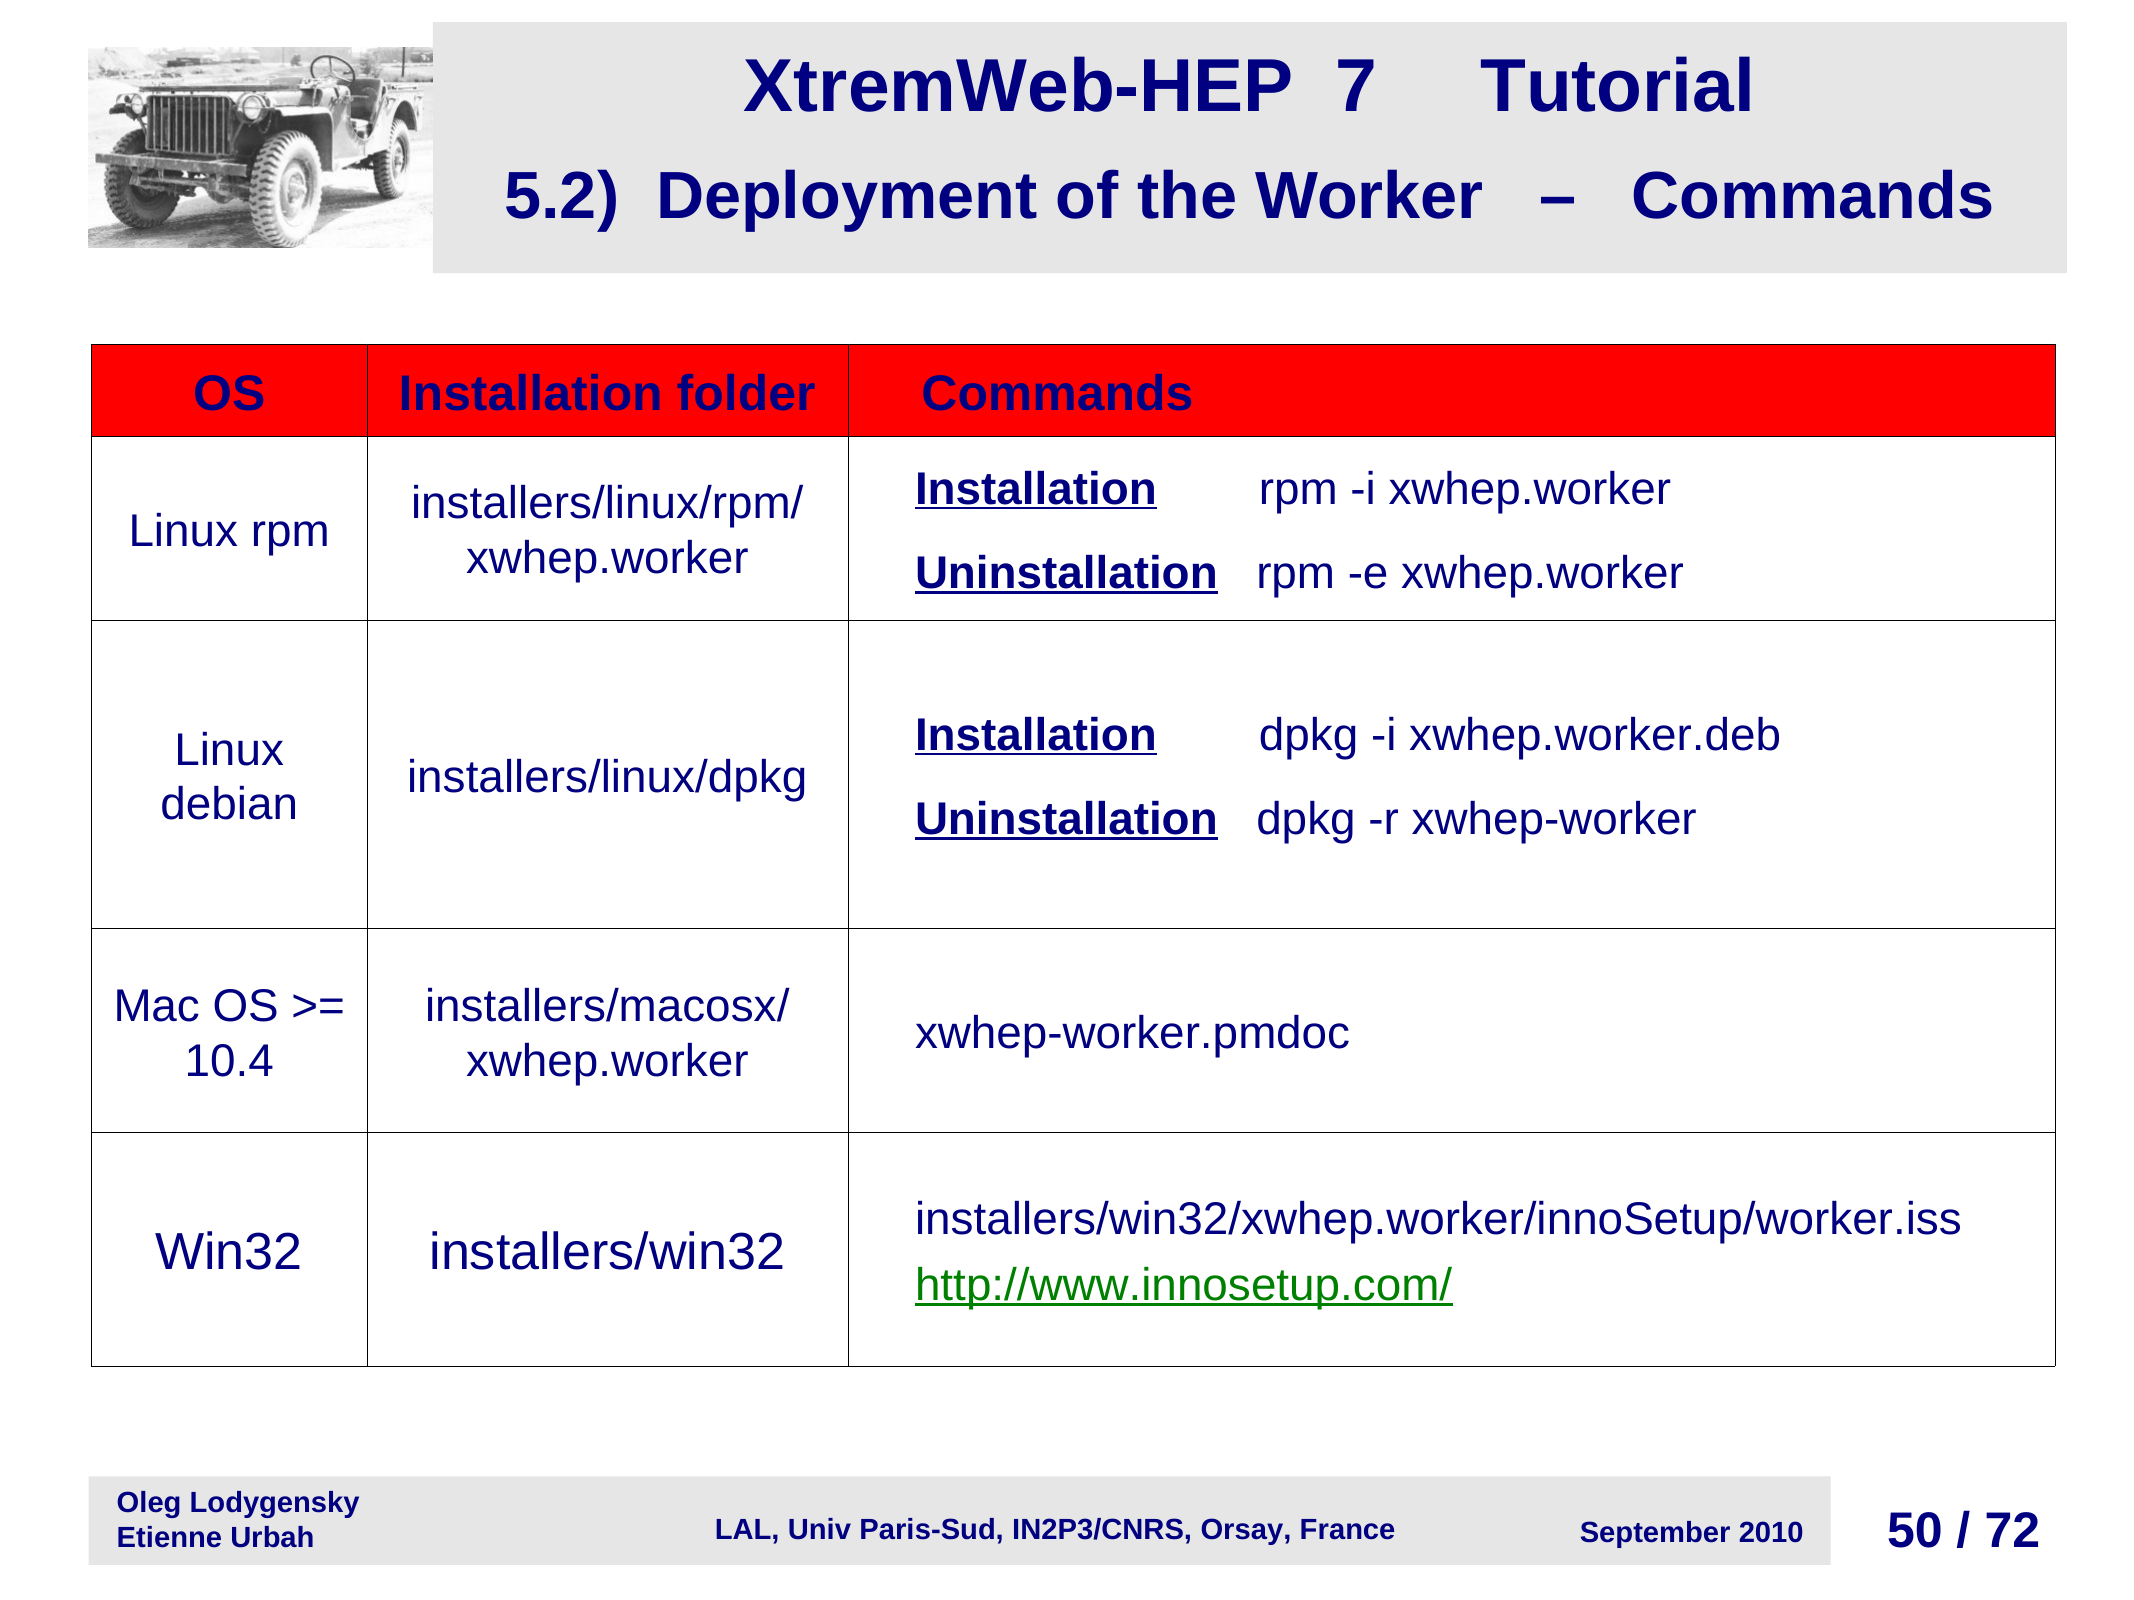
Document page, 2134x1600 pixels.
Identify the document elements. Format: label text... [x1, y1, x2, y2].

table_cell installers/win32 [368, 1133, 848, 1366]
title 5.2) Deployment of the Worker – Commands [442, 118, 2067, 266]
table_cell installers/macosx/xwhep.worker [368, 929, 848, 1132]
table_header Installation folder [368, 345, 848, 436]
table_cell Linux debian [92, 621, 367, 928]
table_header Commands [849, 345, 2055, 436]
table_cell Installation dpkg -i xwhep.worker.deb Uninstallation dpkg -r xwhep-worker [849, 621, 2055, 928]
table_cell installers/win32/xwhep.worker/innoSetup/worker.iss http://www.innosetup.com/ [849, 1133, 2055, 1366]
picture [88, 47, 433, 248]
table_cell xwhep-worker.pmdoc [849, 929, 2055, 1132]
table_cell Linux rpm [92, 437, 367, 620]
table_cell installers/linux/dpkg [368, 621, 848, 928]
table_header OS [92, 345, 367, 436]
table_cell Installation rpm -i xwhep.worker Uninstallation rpm -e xwhep.worker [849, 437, 2055, 620]
table_cell installers/linux/rpm/xwhep.worker [368, 437, 848, 620]
table_cell Mac OS >= 10.4 [92, 929, 367, 1132]
table_cell Win32 [92, 1133, 367, 1366]
